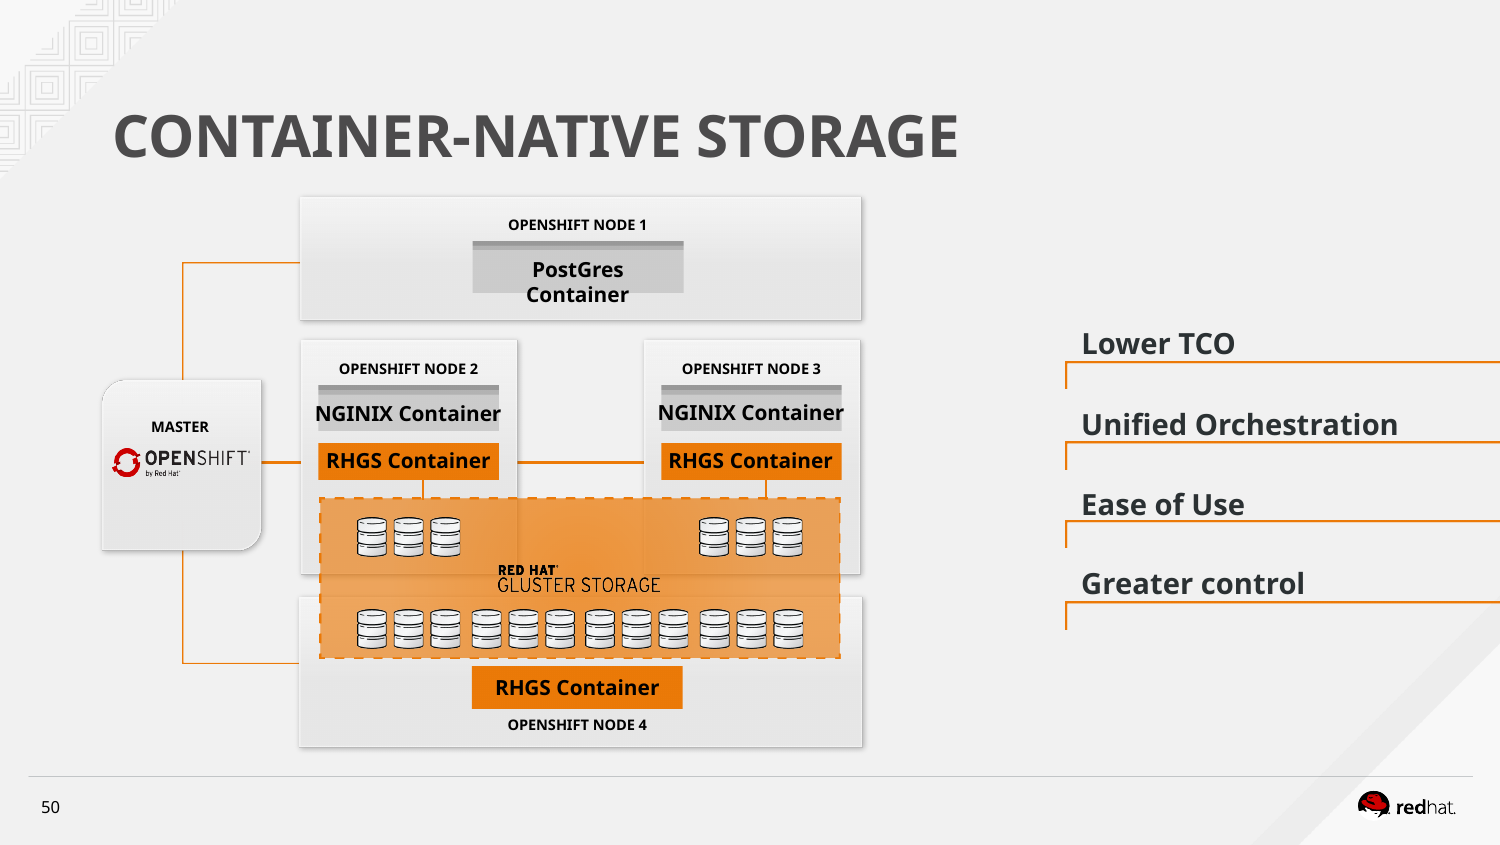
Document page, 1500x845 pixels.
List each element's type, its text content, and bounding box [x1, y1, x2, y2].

text_box Unified Orchestration [1073, 398, 1461, 431]
text_box RHGS Container [301, 440, 515, 473]
text_box OPENSHIFT NODE 3 [661, 352, 842, 385]
text_box RHGS Container [471, 666, 683, 699]
text_box NGINIX Container [645, 391, 858, 424]
text_box OPENSHIFT NODE 4 [471, 708, 683, 741]
text_box MASTER [115, 410, 245, 443]
text_box Greater control [1073, 557, 1461, 590]
text_box OPENSHIFT NODE 1 [472, 208, 683, 241]
text_box RHGS Container [644, 440, 857, 473]
title CONTAINER-NATIVE STORAGE [112, 0, 1388, 169]
text_box Lower TCO [1073, 318, 1306, 351]
text_box OPENSHIFT NODE 2 [318, 352, 499, 385]
slide_number <number> [0, 787, 75, 833]
picture [0, 0, 1500, 845]
text_box NGINIX Container [301, 392, 515, 425]
text_box PostGres Container [472, 248, 683, 281]
text_box Ease of Use [1073, 478, 1461, 512]
